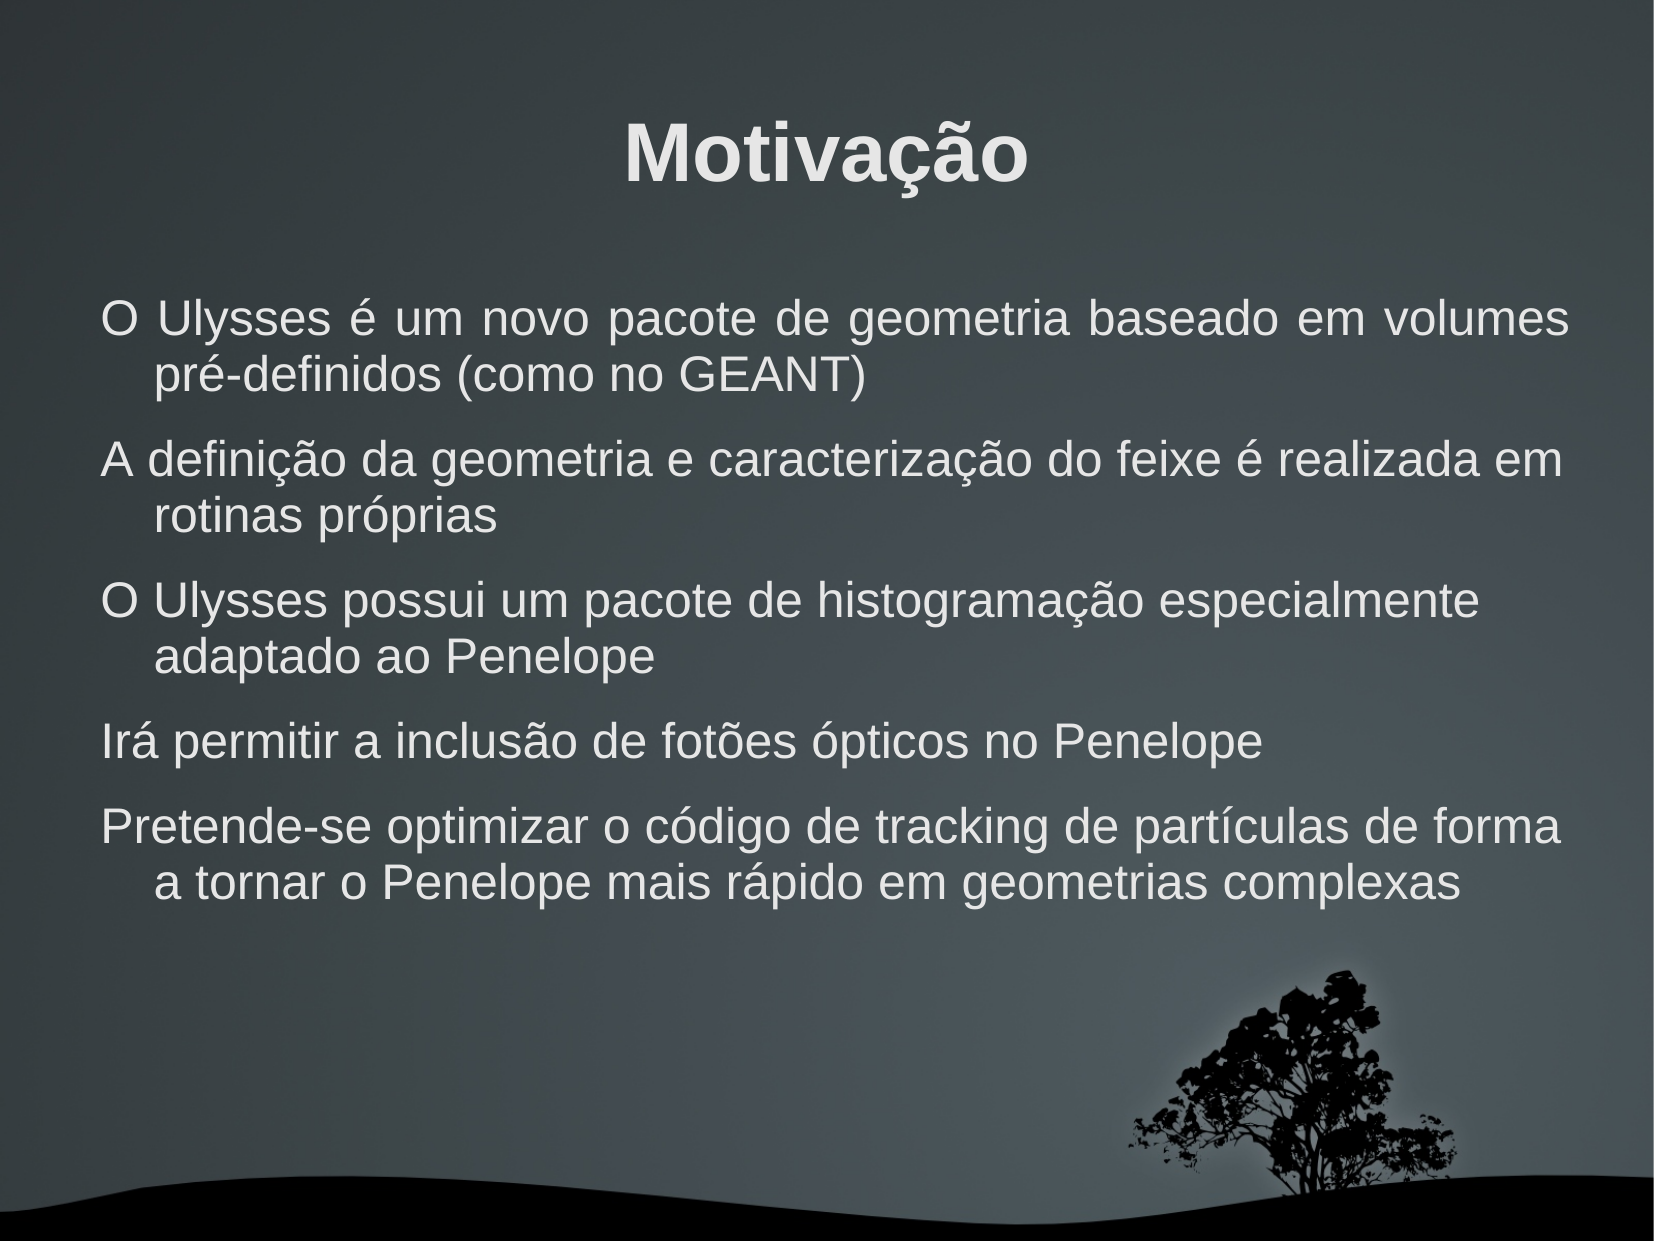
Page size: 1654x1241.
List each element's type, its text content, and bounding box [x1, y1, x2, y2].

list O Ulysses é um novo pacote de geometria baseado em volumes pré-definidos (como no GEANT) A definição da geometria e caracterização do feixe é realizada em rotinas próprias O Ulysses possui um pacote de histogramação especialmente adaptado ao Penelope Irá permitir a inclusão de fotões ópticos no Penelope Pretende-se optimizar o código de tracking de partículas de forma a tornar o Penelope mais rápido em geometrias complexas [82, 290, 1571, 1151]
title Motivação [82, 49, 1571, 257]
picture [0, 0, 1654, 1241]
